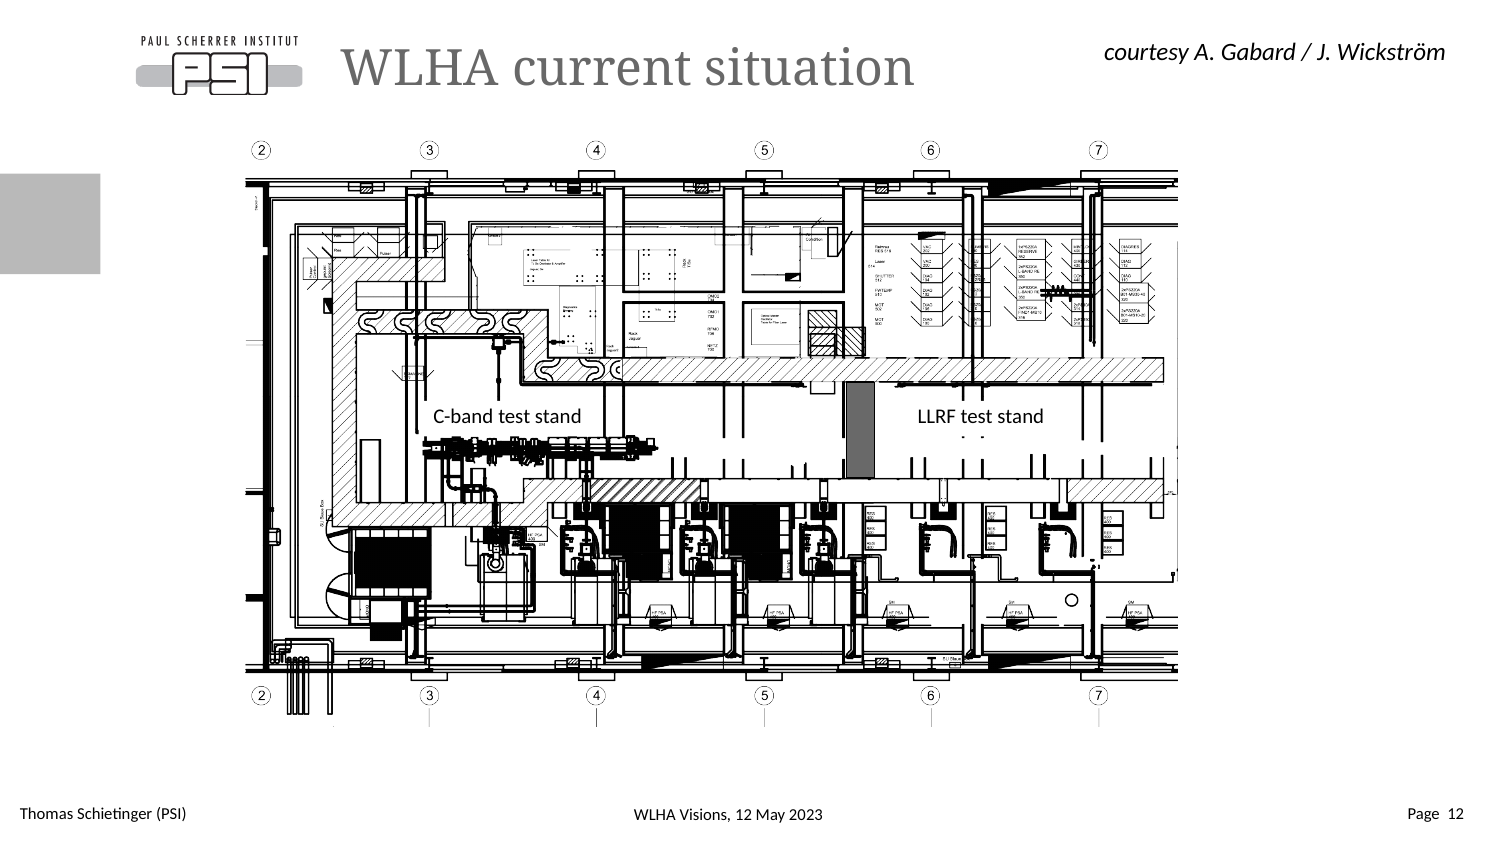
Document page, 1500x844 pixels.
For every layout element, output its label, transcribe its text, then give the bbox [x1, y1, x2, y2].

text_box LLRF test stand [902, 400, 1060, 437]
picture [236, 122, 1178, 727]
text_box courtesy A. Gabard / J. Wickström [1089, 34, 1461, 74]
text_box C-band test stand [418, 400, 597, 437]
text_box [846, 382, 875, 478]
title WLHA current situation [340, 35, 1477, 102]
